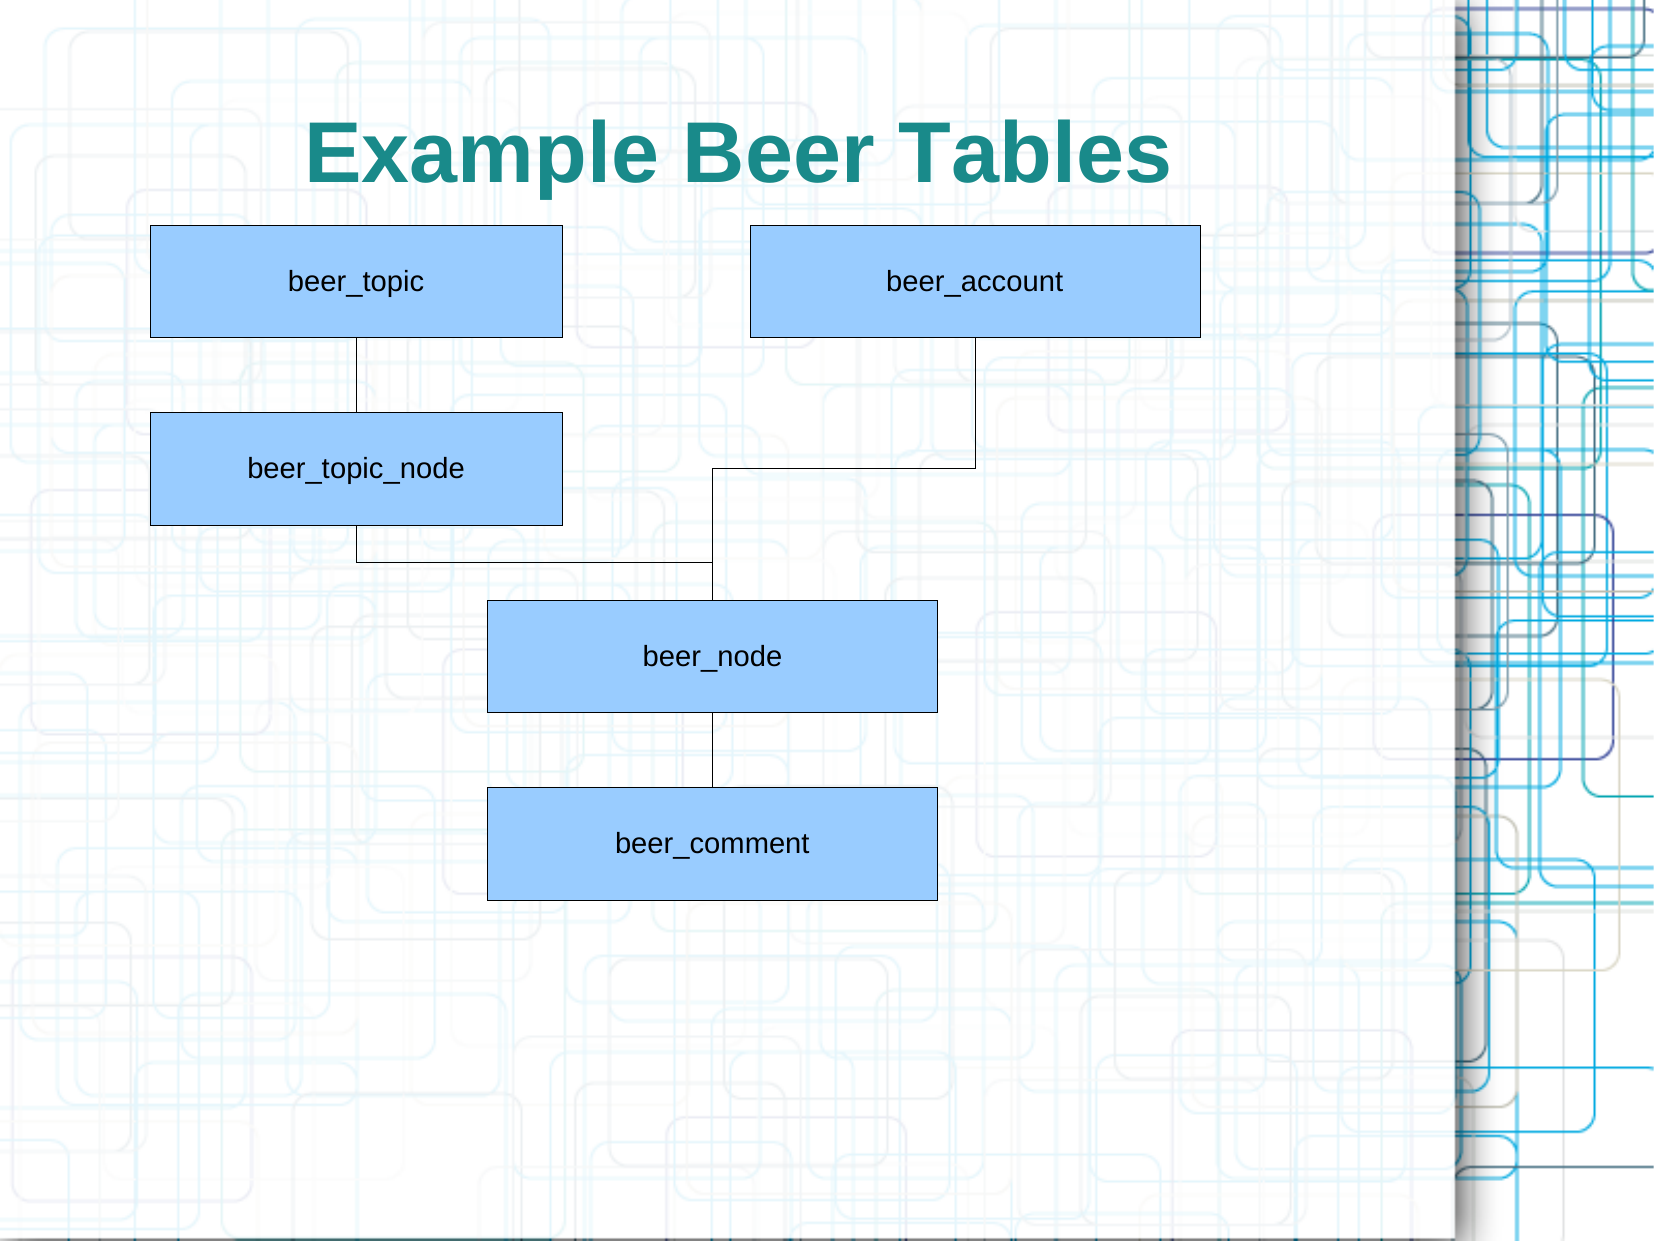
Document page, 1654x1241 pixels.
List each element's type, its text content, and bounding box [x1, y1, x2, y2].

text_box beer_node [487, 600, 938, 713]
text_box beer_comment [487, 787, 938, 901]
text_box beer_topic_node [150, 412, 563, 526]
text_box beer_account [750, 225, 1201, 338]
title Example Beer Tables [59, 49, 1418, 257]
picture [0, 0, 1654, 1241]
text_box beer_topic [150, 225, 563, 338]
